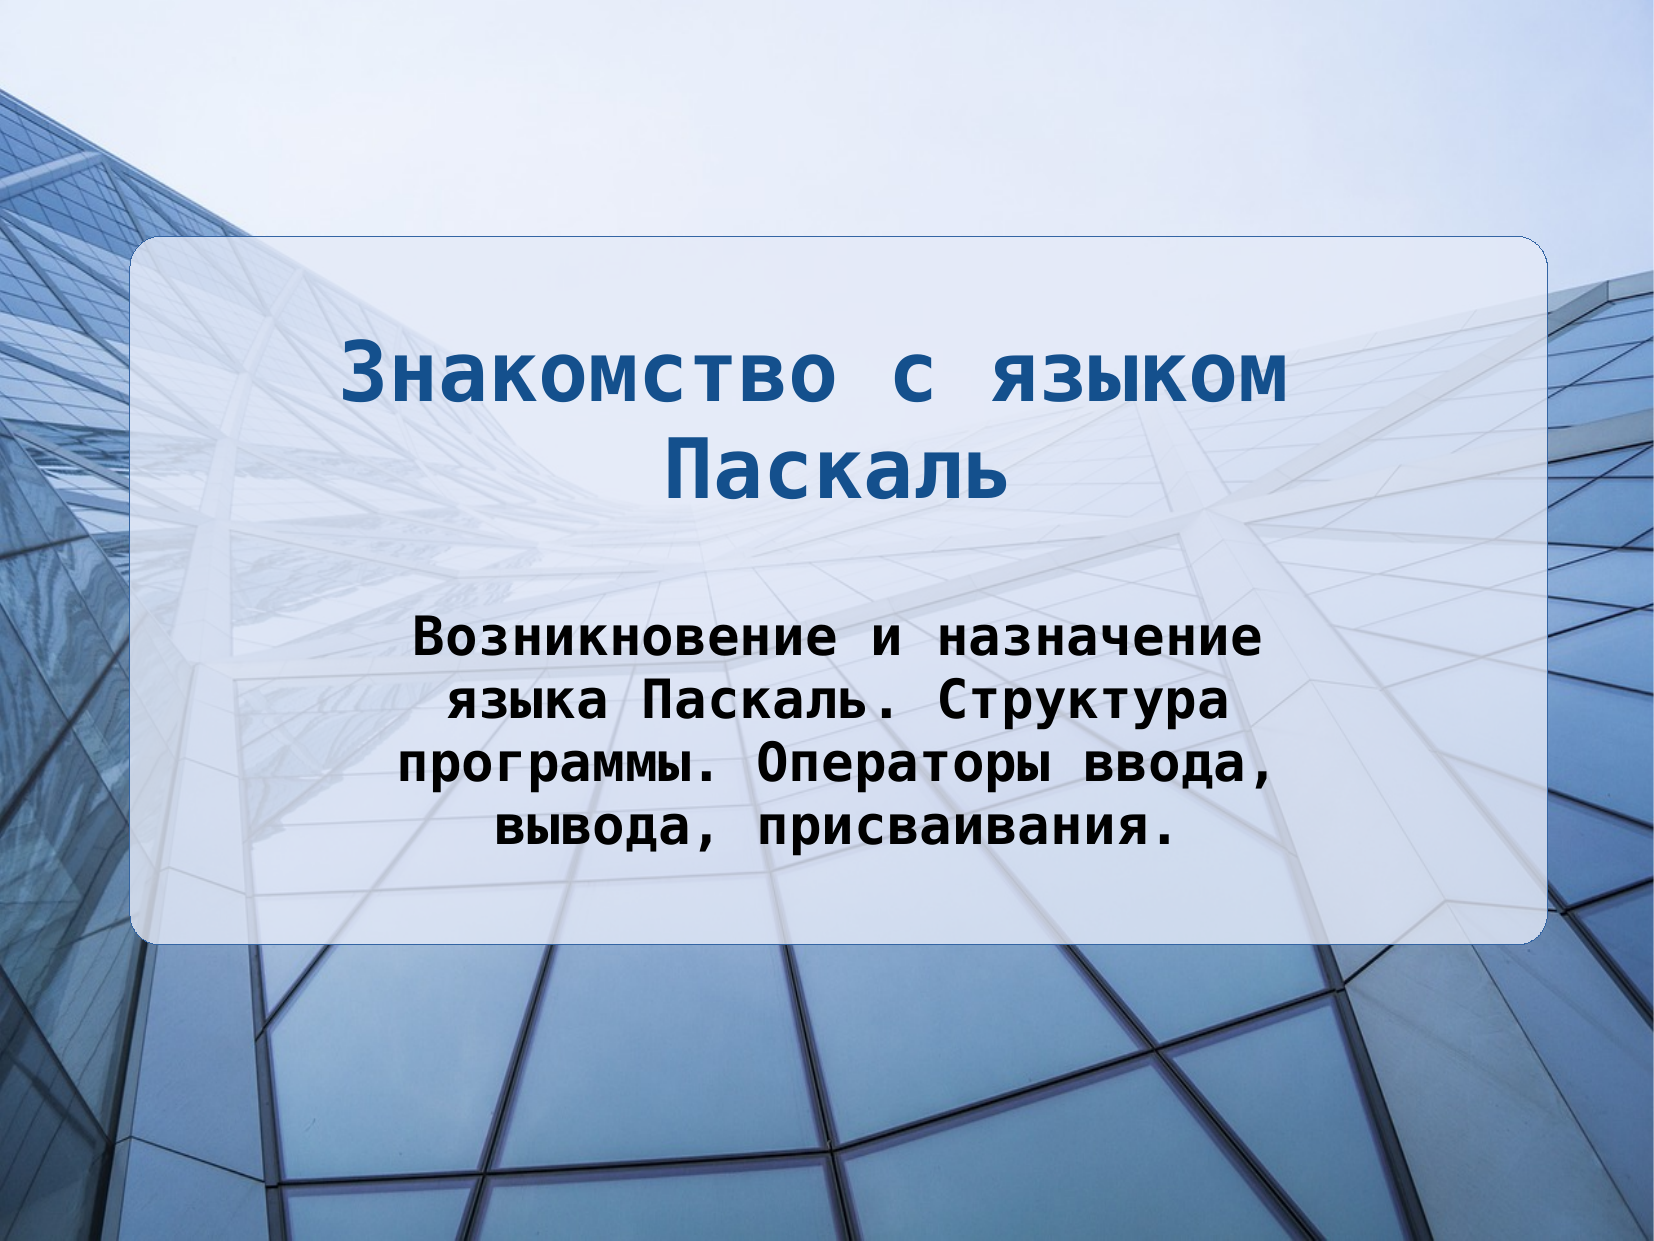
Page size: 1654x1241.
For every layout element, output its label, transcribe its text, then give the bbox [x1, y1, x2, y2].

picture [0, 0, 1654, 1241]
text_box Знакомство с языком Паскаль Возникновение и назначение языка Паскаль. Структура программы. Операторы ввода, вывода, присваивания. [129, 236, 1548, 945]
